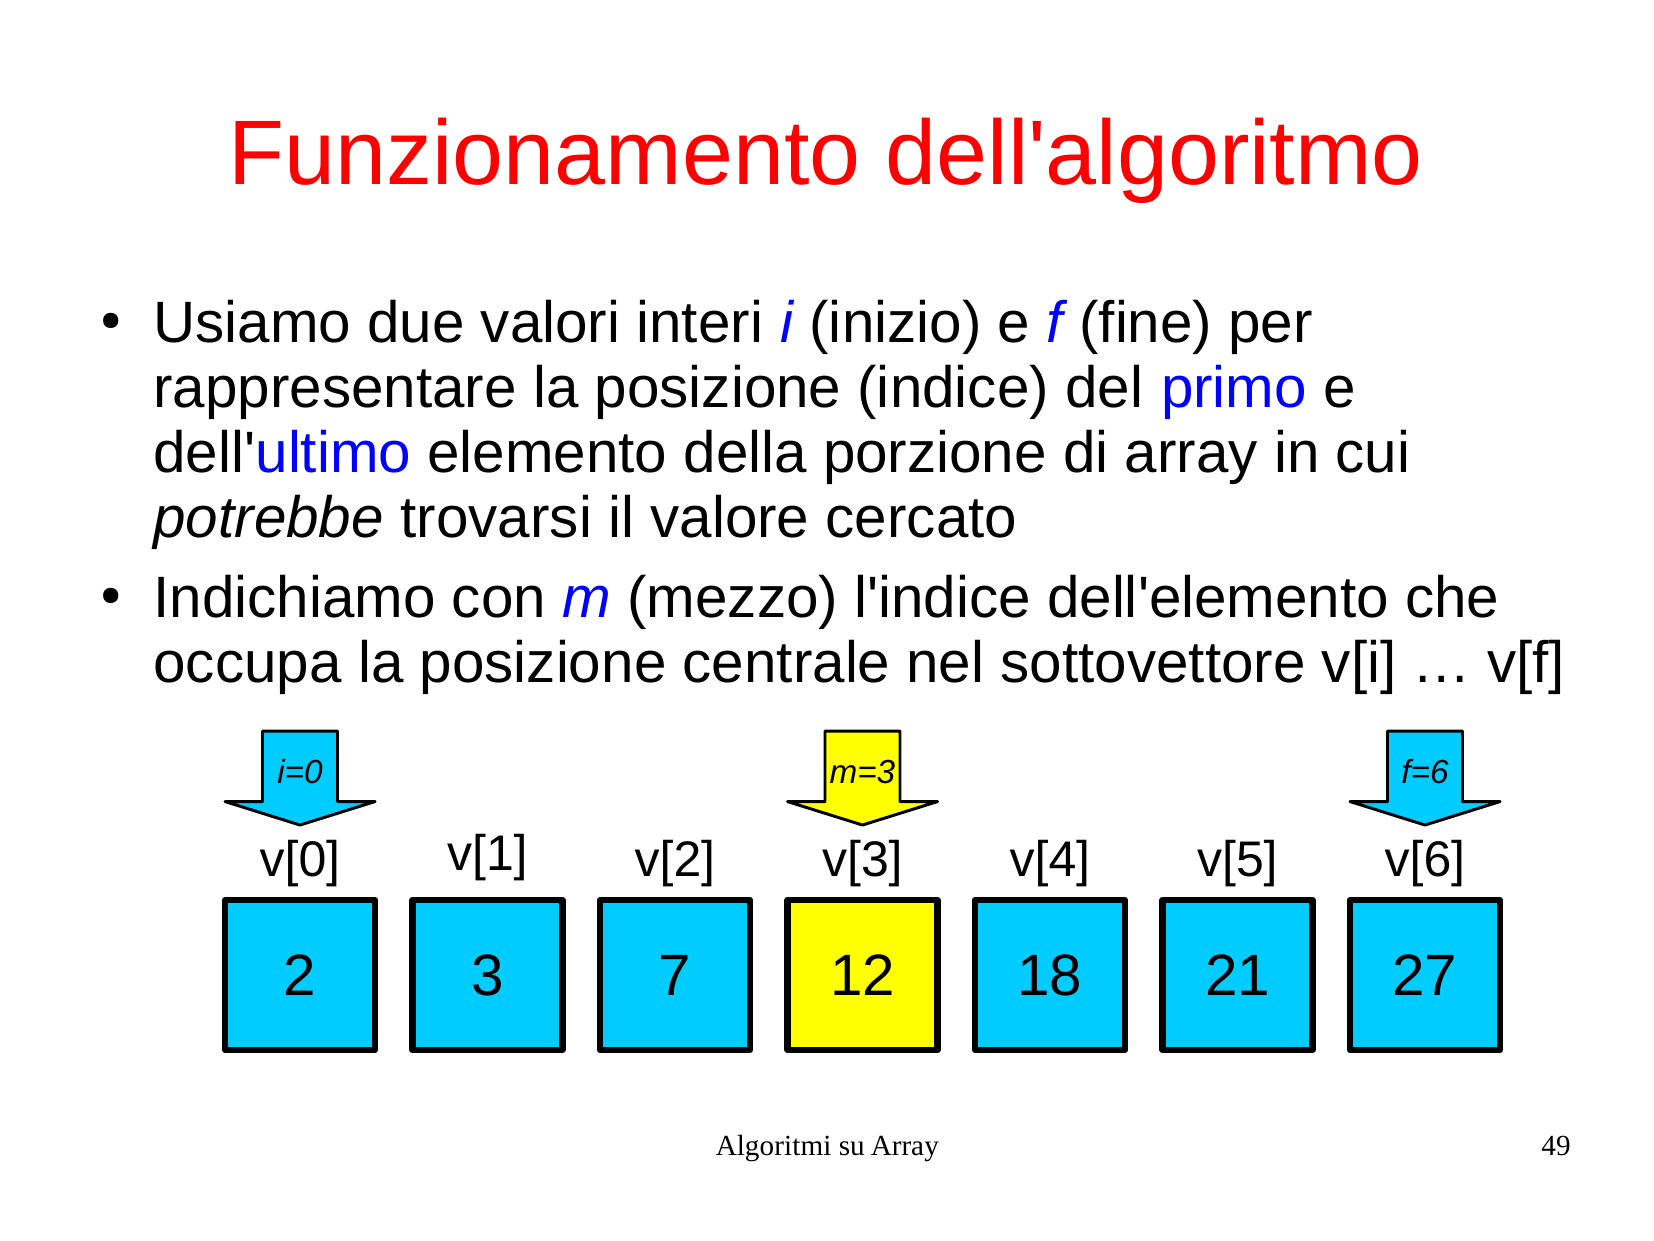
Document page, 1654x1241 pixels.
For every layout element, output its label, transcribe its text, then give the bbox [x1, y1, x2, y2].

text_box v[3] [787, 830, 938, 887]
text_box v[0] [225, 830, 376, 887]
text_box i=0 [225, 731, 376, 826]
text_box 2 [225, 900, 376, 1051]
text_box 7 [600, 900, 751, 1051]
text_box m=3 [787, 731, 938, 826]
text_box 21 [1162, 900, 1313, 1051]
text_box 3 [412, 900, 563, 1051]
text_box v[2] [600, 830, 751, 887]
text_box 18 [975, 900, 1126, 1051]
title Funzionamento dell'algoritmo [82, 49, 1571, 257]
text_box 27 [1350, 900, 1501, 1051]
text_box 12 [787, 900, 938, 1051]
text_box v[5] [1162, 830, 1313, 887]
text_box v[6] [1350, 830, 1501, 887]
text_box v[4] [975, 830, 1126, 887]
text_box v[1] [412, 825, 563, 881]
list Usiamo due valori interi i (inizio) e f (fine) per rappresentare la posizione (indice) del primo e dell'ultimo elemento della porzione di array in cui potrebbe trovarsi il valore cercato Indichiamo con m (mezzo) l'indice dell'elemento che occupa la posizione centrale nel sottovettore v[i] … v[f] [82, 290, 1571, 1088]
text_box f=6 [1350, 731, 1501, 826]
